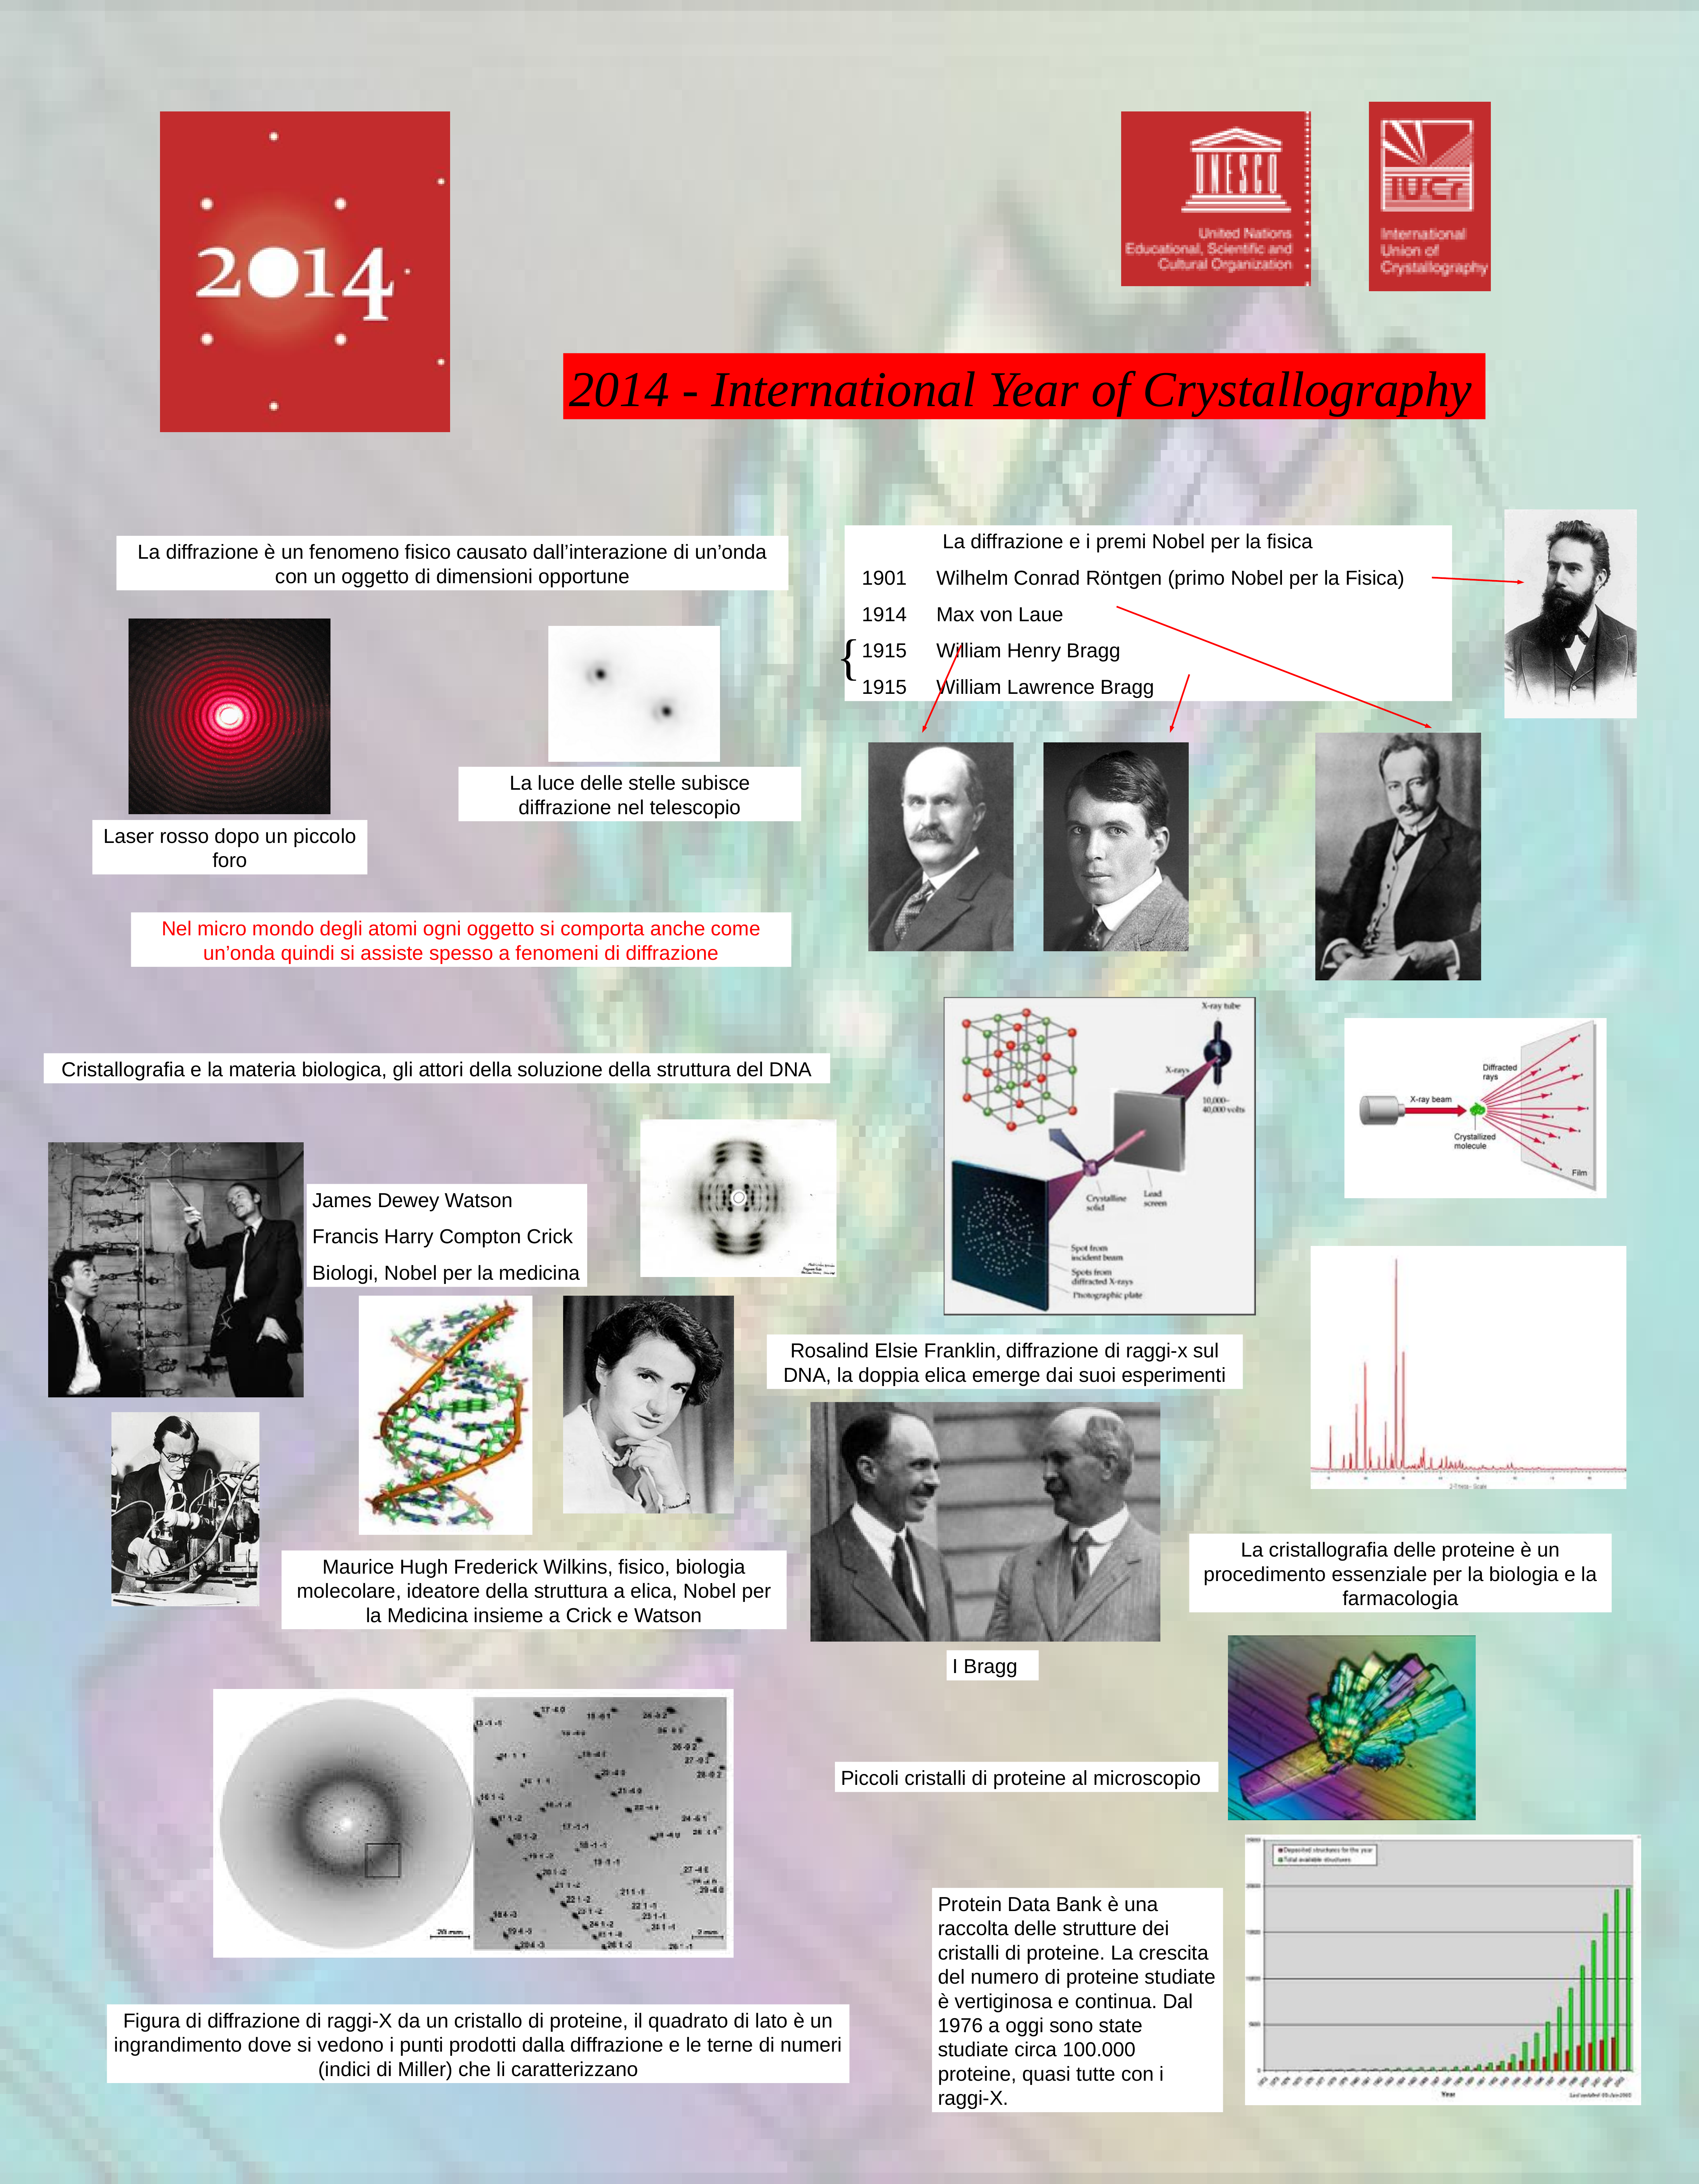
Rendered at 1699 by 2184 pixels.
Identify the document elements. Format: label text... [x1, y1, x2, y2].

text_box I Bragg [946, 1650, 1039, 1680]
text_box La cristallografia delle proteine è un procedimento essenziale per la biologia e la farmacologia [1189, 1534, 1612, 1612]
text_box Piccoli cristalli di proteine al microscopio [835, 1762, 1219, 1792]
text_box James Dewey Watson Francis Harry Compton Crick Biologi, Nobel per la medicina [306, 1184, 587, 1287]
text_box Rosalind Elsie Franklin, diffrazione di raggi-x sul DNA, la doppia elica emerge dai suoi esperimenti [767, 1334, 1243, 1389]
text_box La diffrazione è un fenomeno fisico causato dall’interazione di un’onda con un oggetto di dimensioni opportune [116, 536, 789, 591]
text_box Laser rosso dopo un piccolo foro [92, 820, 367, 875]
text_box La luce delle stelle subisce diffrazione nel telescopio [458, 766, 802, 822]
picture [0, 0, 1699, 2184]
text_box Nel micro mondo degli atomi ogni oggetto si comporta anche come un’onda quindi si assiste spesso a fenomeni di diffrazione [131, 912, 791, 967]
text_box Figura di diffrazione di raggi-X da un cristallo di proteine, il quadrato di lato è un ingrandimento dove si vedono i punti prodotti dalla diffrazione e le terne di numeri (indici di Miller) che li caratterizzano [107, 2004, 850, 2083]
text_box 2014 - International Year of Crystallography [563, 353, 1486, 419]
text_box { [831, 621, 874, 687]
text_box Maurice Hugh Frederick Wilkins, fisico, biologia molecolare, ideatore della struttura a elica, Nobel per la Medicina insieme a Crick e Watson [282, 1550, 787, 1629]
text_box Cristallografia e la materia biologica, gli attori della soluzione della struttura del DNA [43, 1053, 830, 1084]
text_box Protein Data Bank è una raccolta delle strutture dei cristalli di proteine. La crescita del numero di proteine studiate è vertiginosa e continua. Dal 1976 a oggi sono state studiate circa 100.000 proteine, quasi tutte con i raggi-X. [932, 1888, 1223, 2112]
text_box La diffrazione e i premi Nobel per la fisica 1901 Wilhelm Conrad Röntgen (primo Nobel per la Fisica) 1914 Max von Laue 1915 William Henry Bragg 1915 William Lawrence Bragg [845, 525, 1452, 701]
